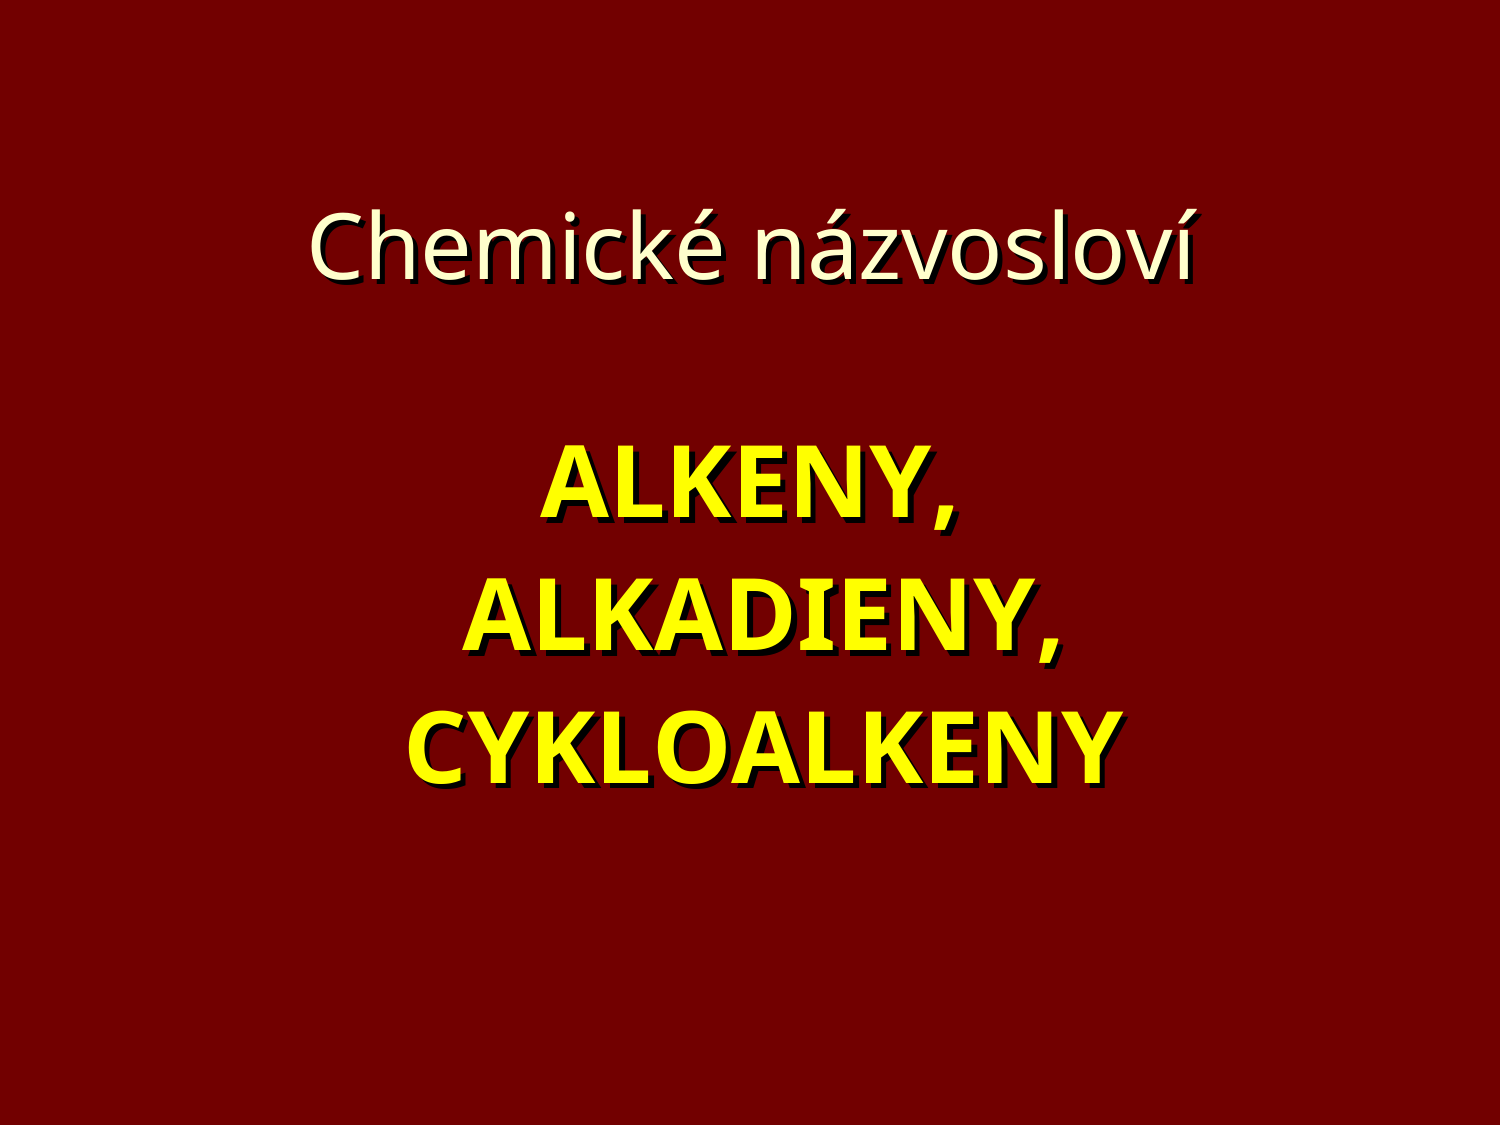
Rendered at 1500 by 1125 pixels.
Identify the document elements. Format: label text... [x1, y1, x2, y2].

title Chemické názvosloví [76, 148, 1427, 337]
list ALKENY, ALKADIENY, CYKLOALKENY [88, 278, 1439, 835]
